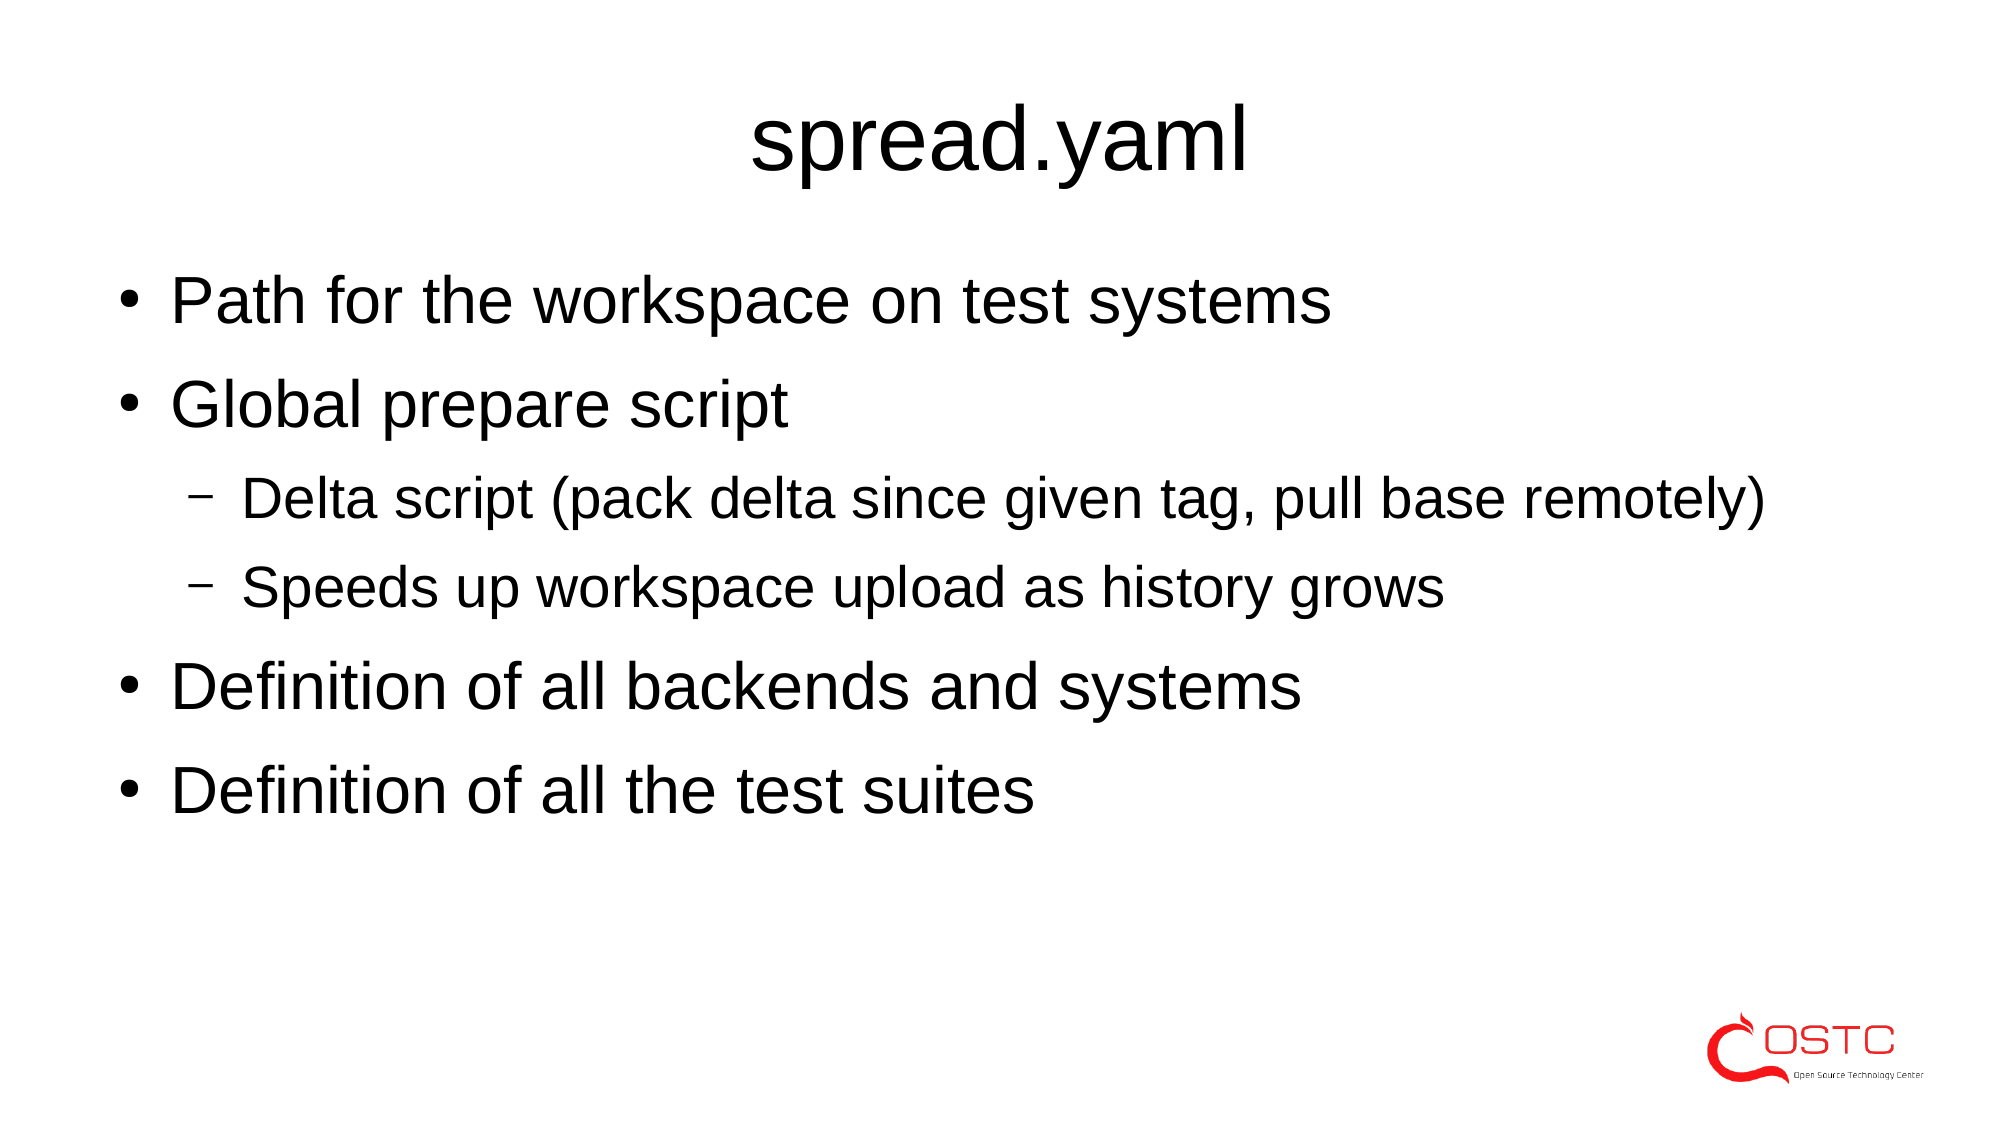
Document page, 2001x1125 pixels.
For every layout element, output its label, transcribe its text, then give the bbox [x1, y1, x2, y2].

picture [1643, 933, 2001, 1125]
title spread.yaml [100, 44, 1901, 233]
list Path for the workspace on test systems Global prepare script Delta script (pack delta since given tag, pull base remotely) Speeds up workspace upload as history grows Definition of all backends and systems Definition of all the test suites [100, 263, 1901, 916]
